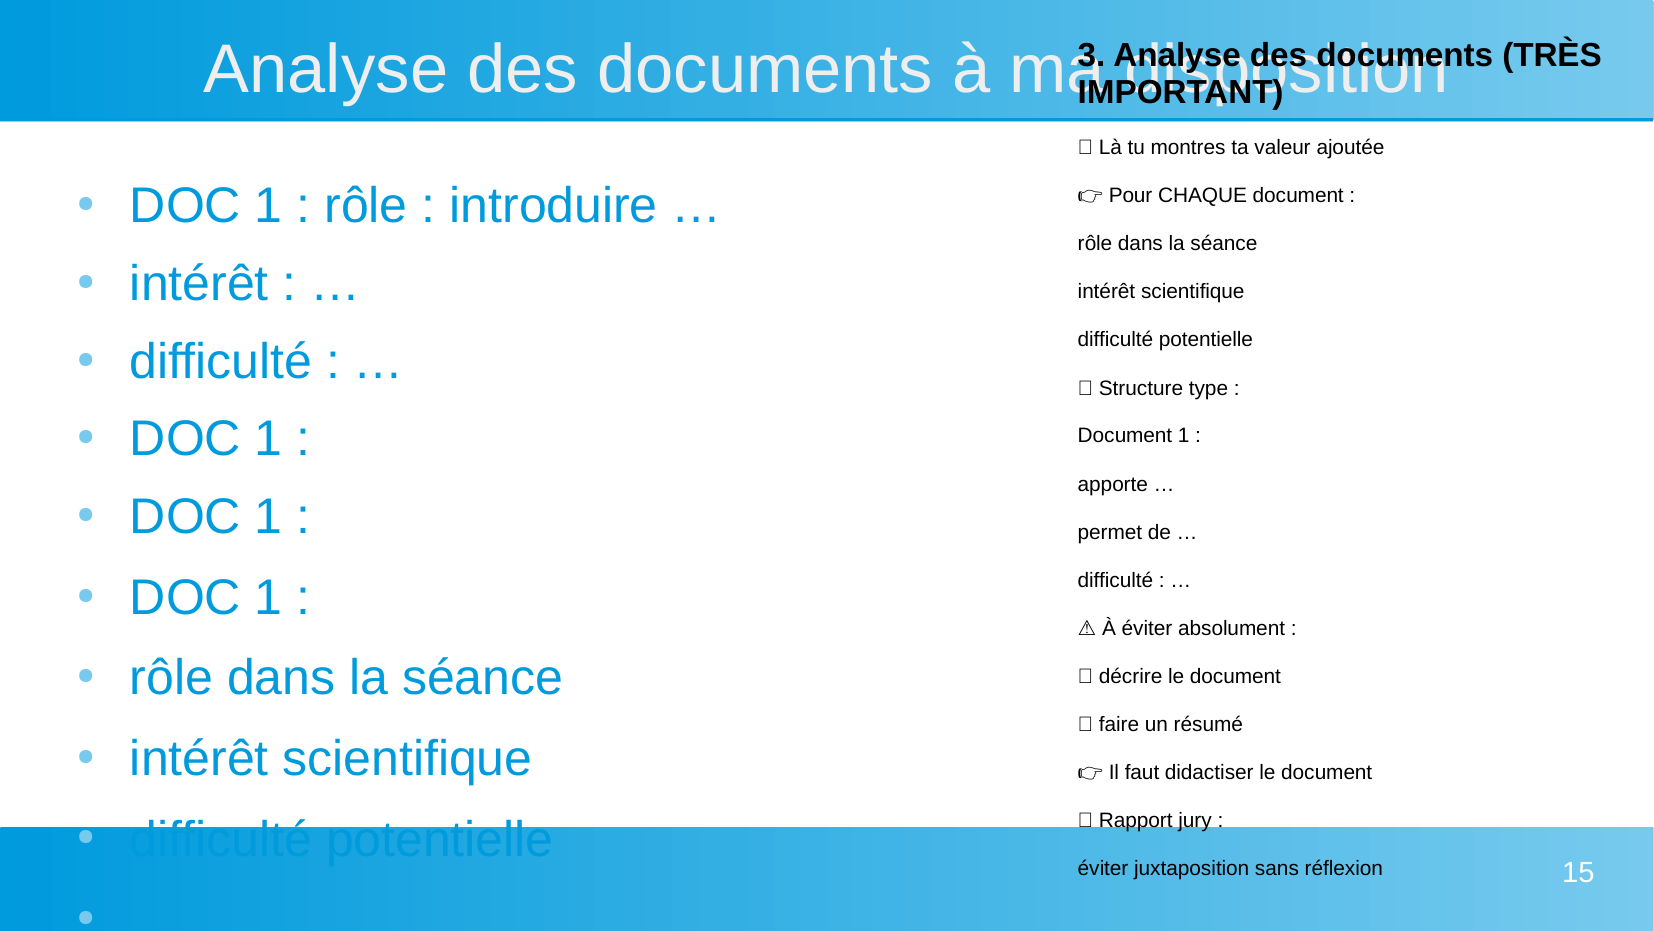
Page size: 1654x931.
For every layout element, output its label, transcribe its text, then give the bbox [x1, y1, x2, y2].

text_box 3. Analyse des documents (TRÈS IMPORTANT) 🎯 Là tu montres ta valeur ajoutée 👉 Pour CHAQUE document : rôle dans la séance intérêt scientifique difficulté potentielle 💡 Structure type : Document 1 : apporte … permet de … difficulté : … ⚠️ À éviter absolument : ❌ décrire le document ❌ faire un résumé 👉 Il faut didactiser le document 📌 Rapport jury : éviter juxtaposition sans réflexion [1062, 29, 1654, 931]
title Analyse des documents à ma disposition [59, 29, 1062, 108]
list DOC 1 : rôle : introduire … intérêt : … difficulté : … DOC 1 : DOC 1 : DOC 1 : rôle dans la séance intérêt scientifique difficulté potentielle [59, 177, 1062, 768]
